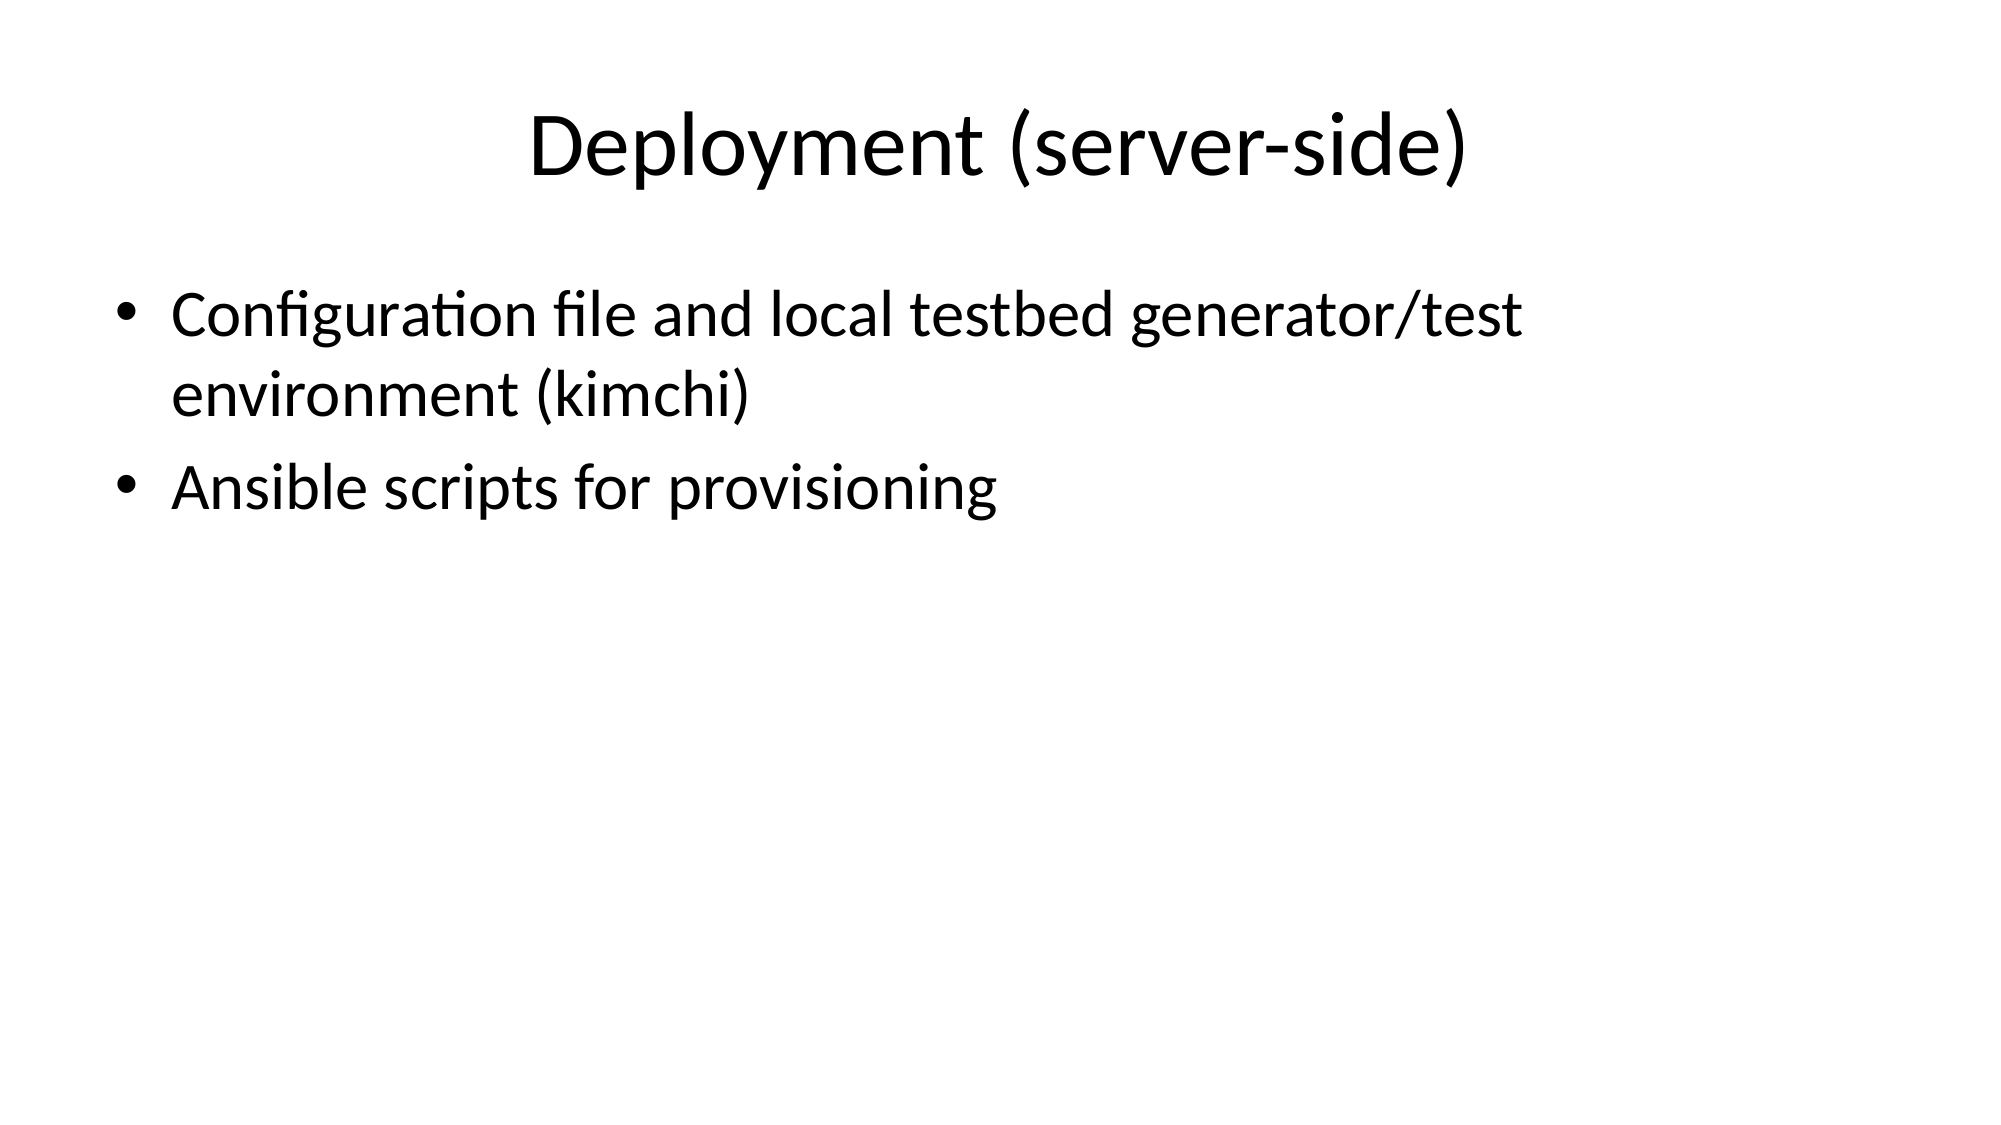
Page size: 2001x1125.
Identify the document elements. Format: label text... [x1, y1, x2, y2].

text_box Deployment (server-side) [99, 45, 1900, 233]
text_box Configuration file and local testbed generator/test environment (kimchi) Ansible scripts for provisioning [99, 262, 1900, 1005]
